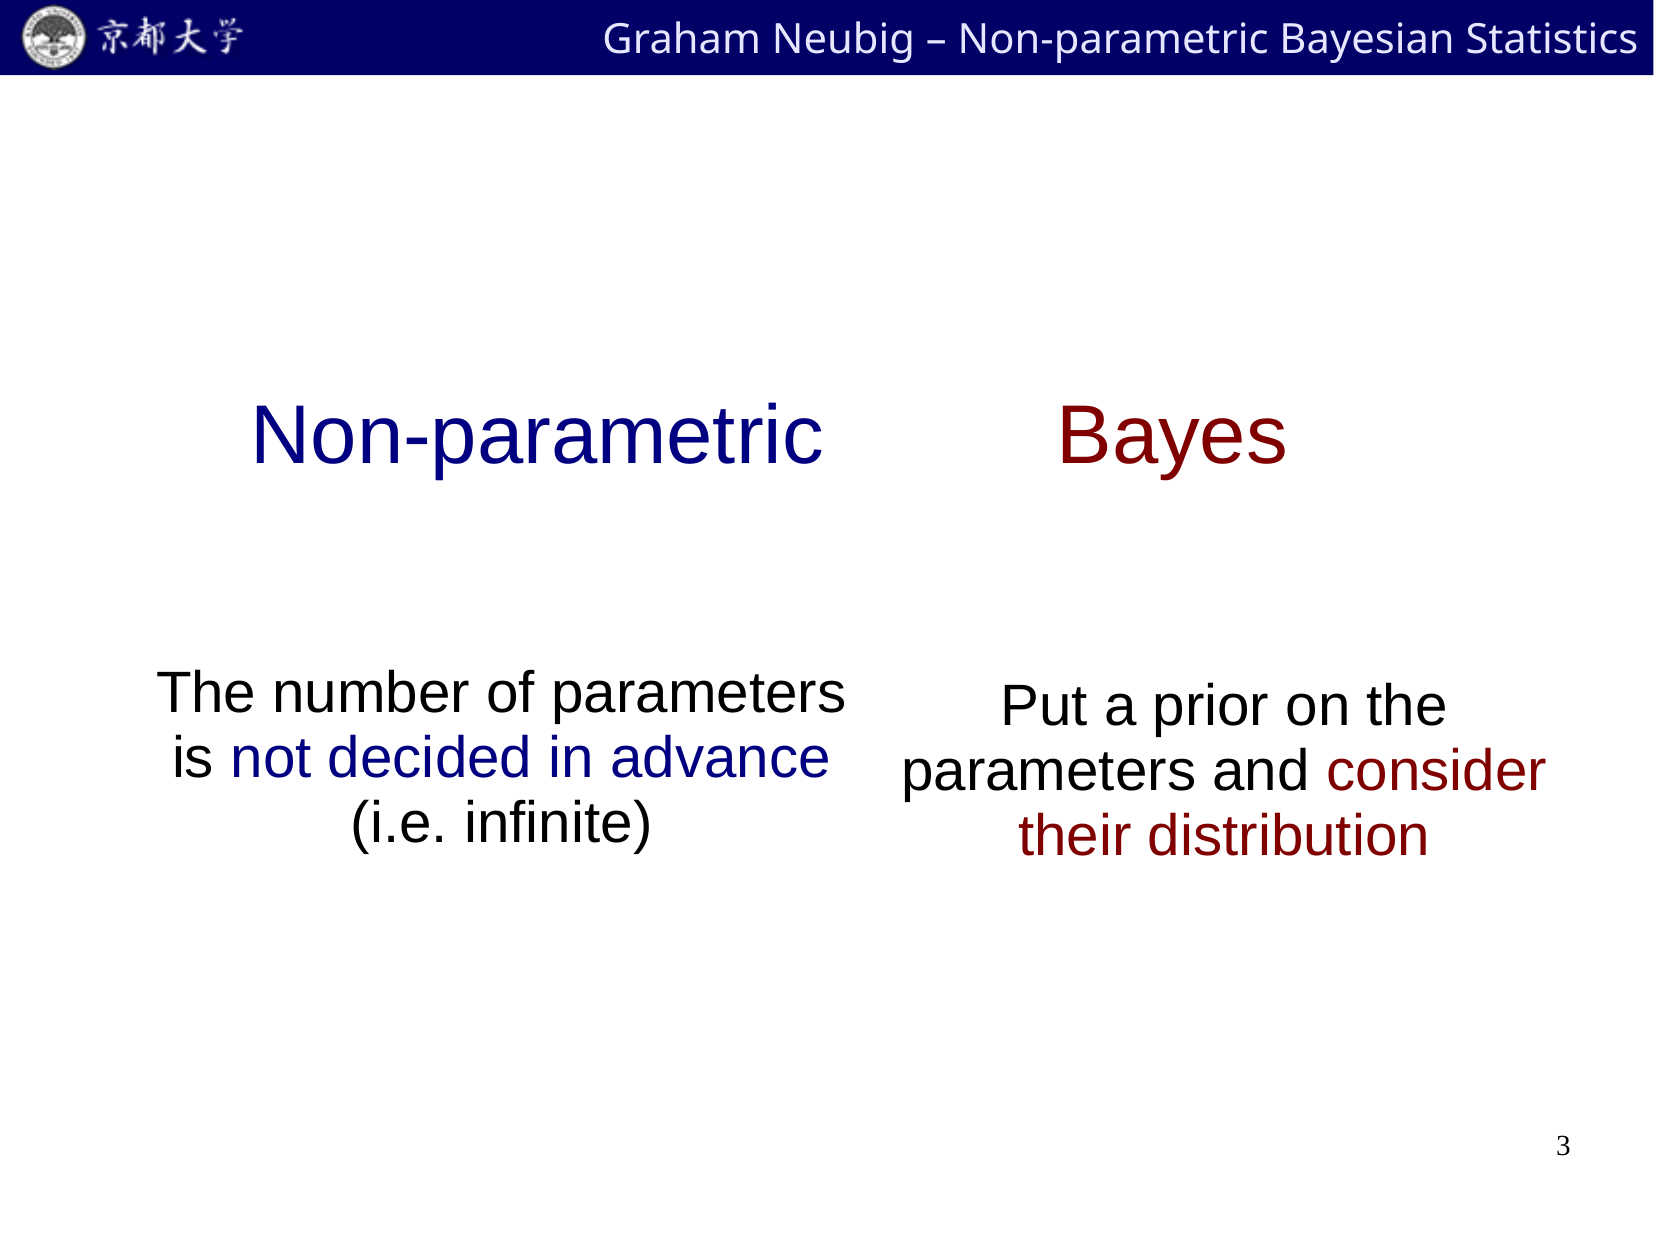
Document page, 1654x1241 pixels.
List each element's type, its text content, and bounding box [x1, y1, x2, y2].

text_box The number of parameters is not decided in advance (i.e. infinite) [141, 652, 863, 863]
picture [0, 0, 247, 70]
list Non-parametric Bayes [86, 388, 1576, 482]
text_box Put a prior on the parameters and consider their distribution [886, 665, 1563, 875]
